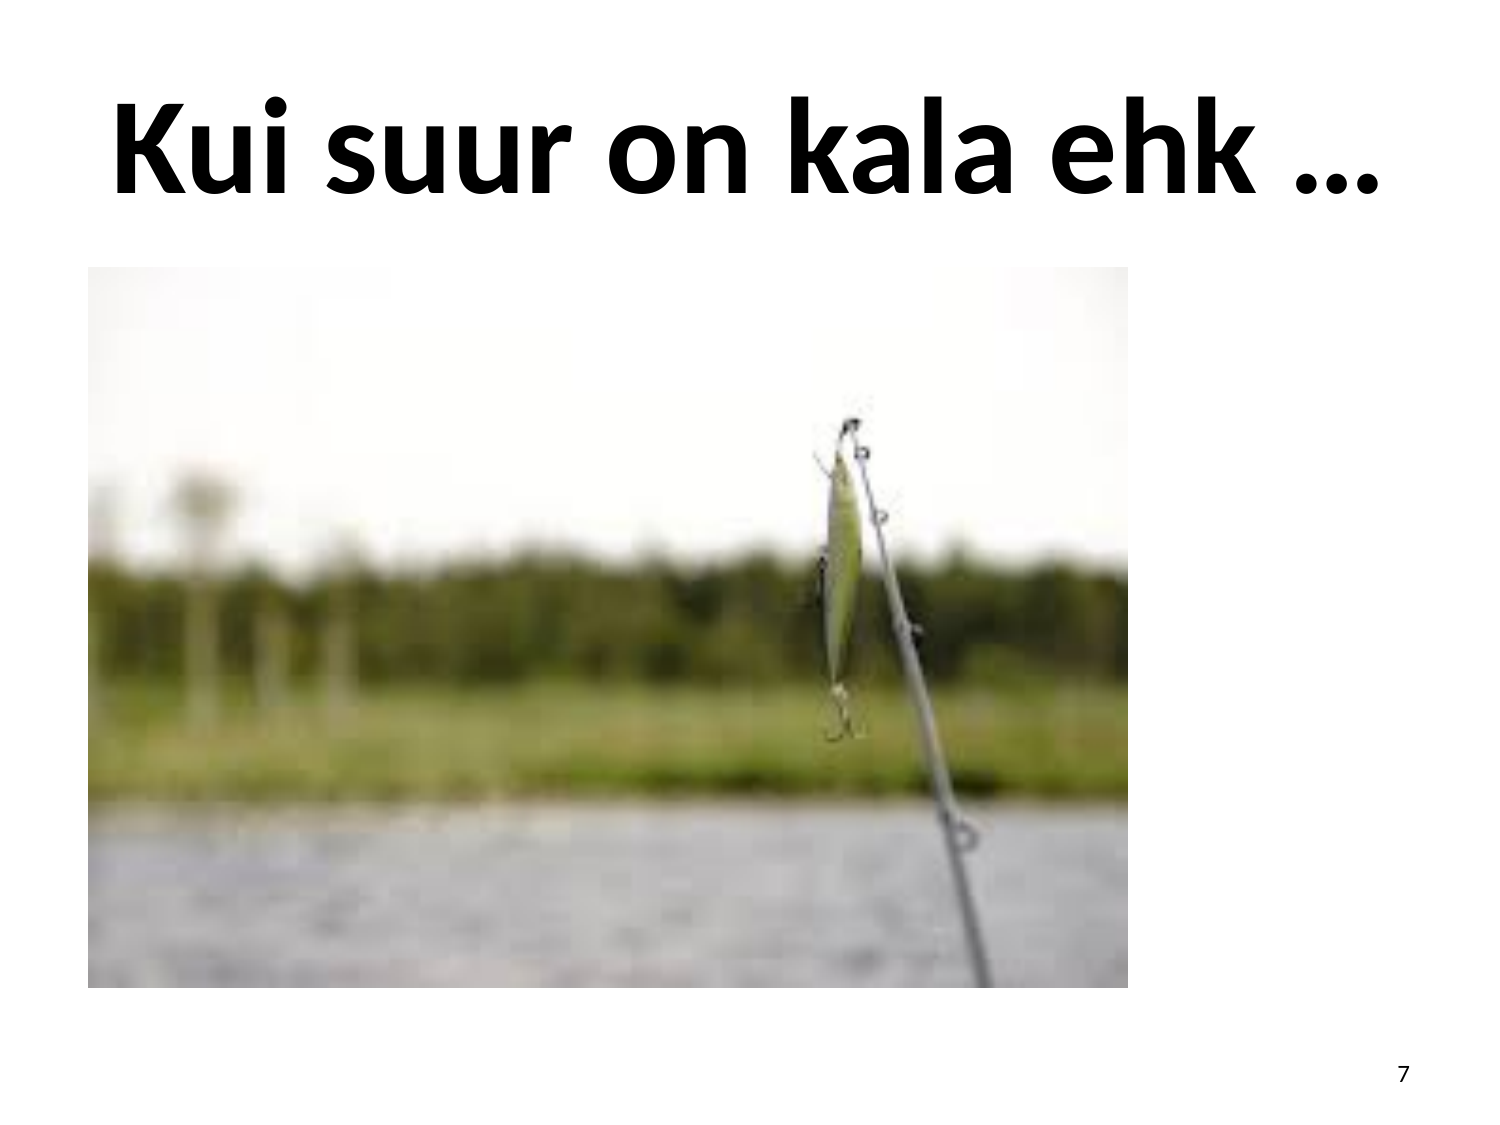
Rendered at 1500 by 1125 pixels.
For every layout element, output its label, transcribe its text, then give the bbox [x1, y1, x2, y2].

text_box <number> [1074, 1042, 1425, 1103]
picture [88, 267, 1128, 988]
text_box Kui suur on kala ehk … [75, 45, 1425, 233]
